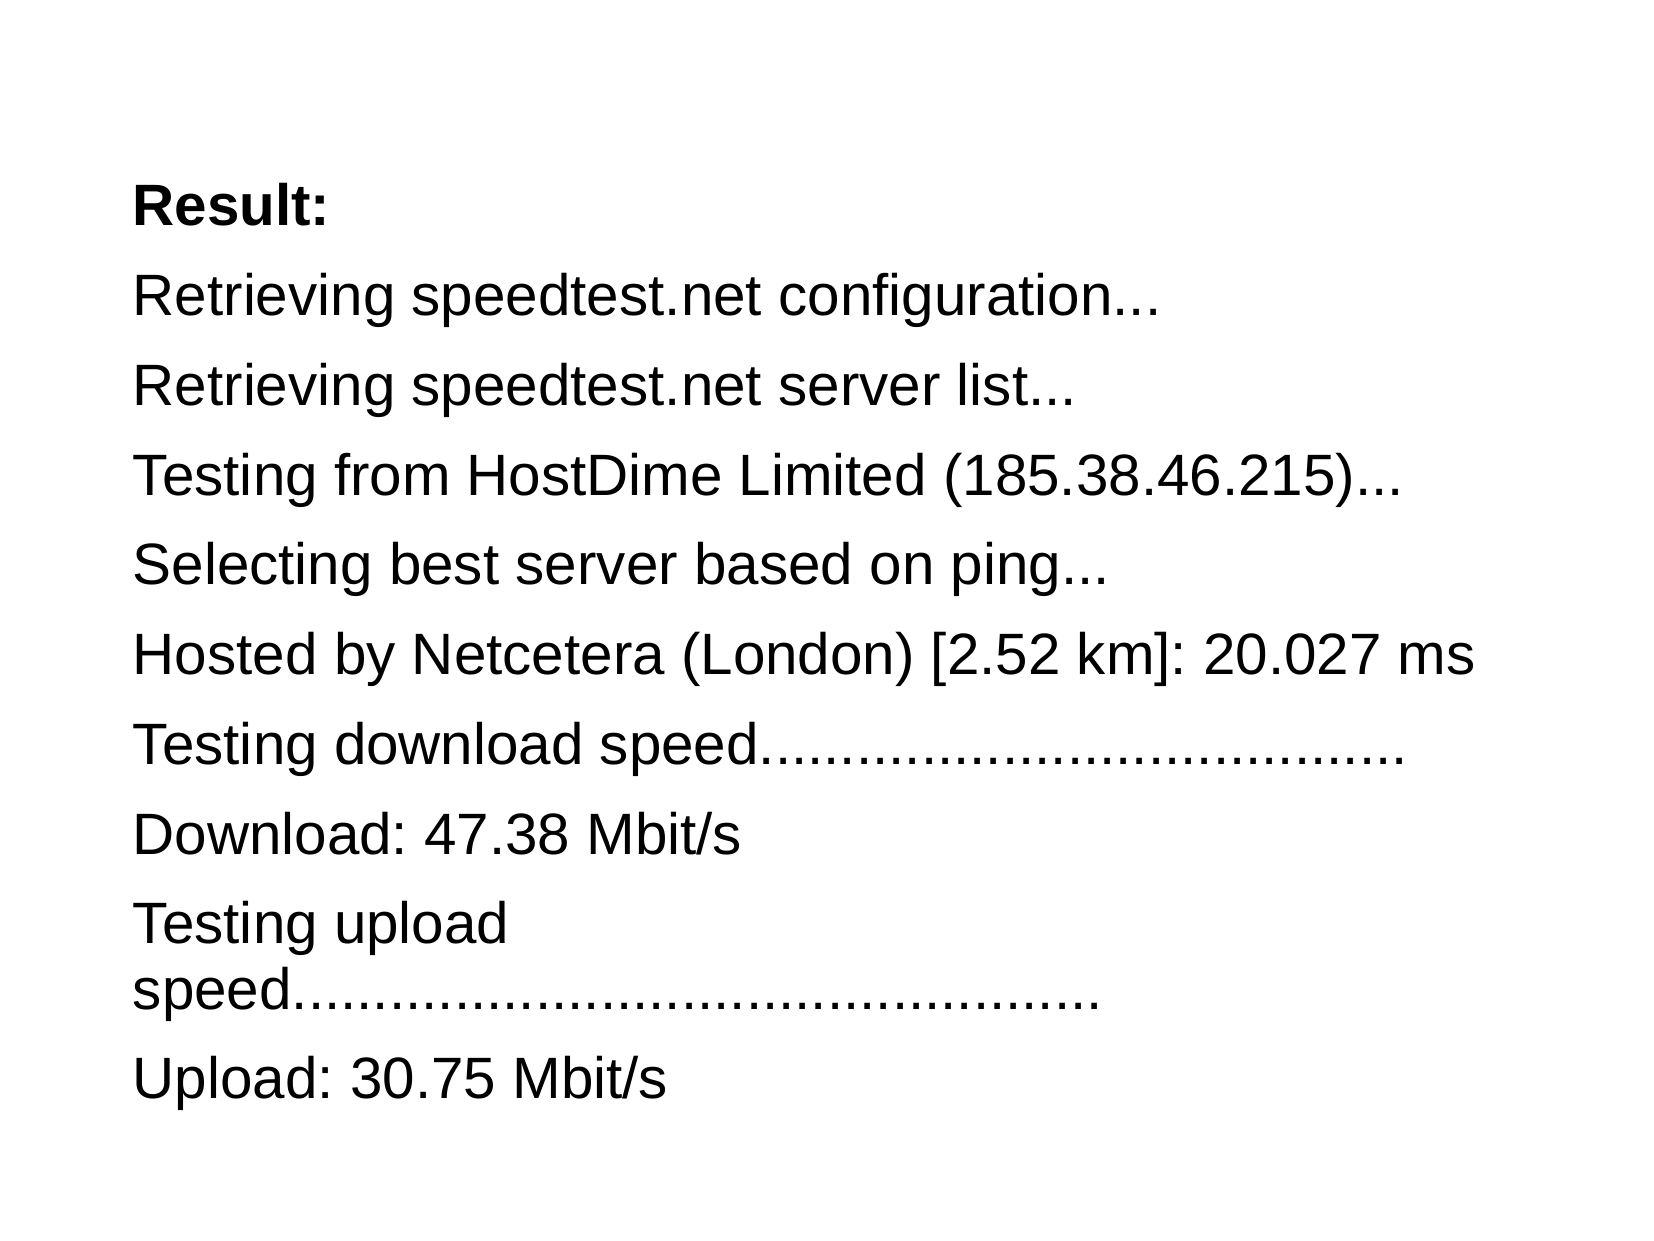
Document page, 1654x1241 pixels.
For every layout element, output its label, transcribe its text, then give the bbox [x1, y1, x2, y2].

text_box Result: Retrieving speedtest.net configuration... Retrieving speedtest.net server list... Testing from HostDime Limited (185.38.46.215)... Selecting best server based on ping... Hosted by Netcetera (London) [2.52 km]: 20.027 ms Testing download speed........................................ Download: 47.38 Mbit/s Testing upload speed.................................................. Upload: 30.75 Mbit/s [118, 165, 1512, 1123]
